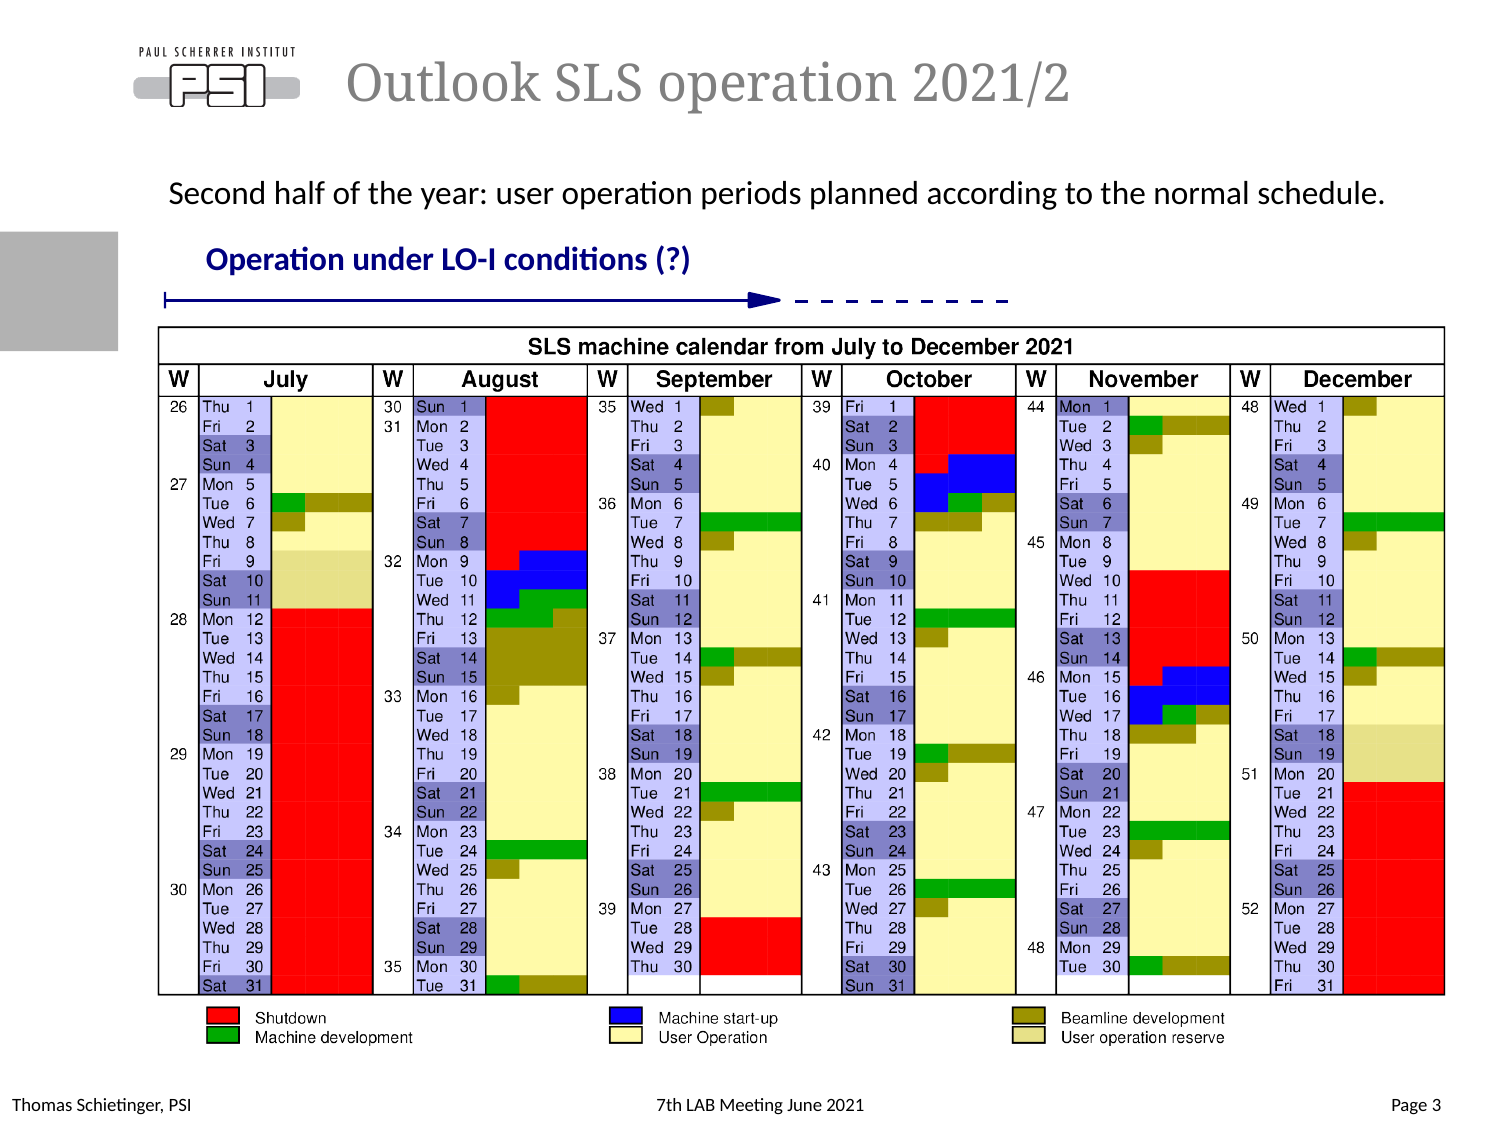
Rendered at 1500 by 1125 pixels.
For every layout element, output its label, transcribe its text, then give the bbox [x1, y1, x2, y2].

title Outlook SLS operation 2021/2 [345, 49, 1082, 133]
picture [126, 295, 1483, 1069]
picture [167, 295, 747, 299]
list Operation under LO-I conditions (?) [205, 236, 728, 293]
list Second half of the year: user operation periods planned according to the normal schedule. [168, 171, 1421, 220]
